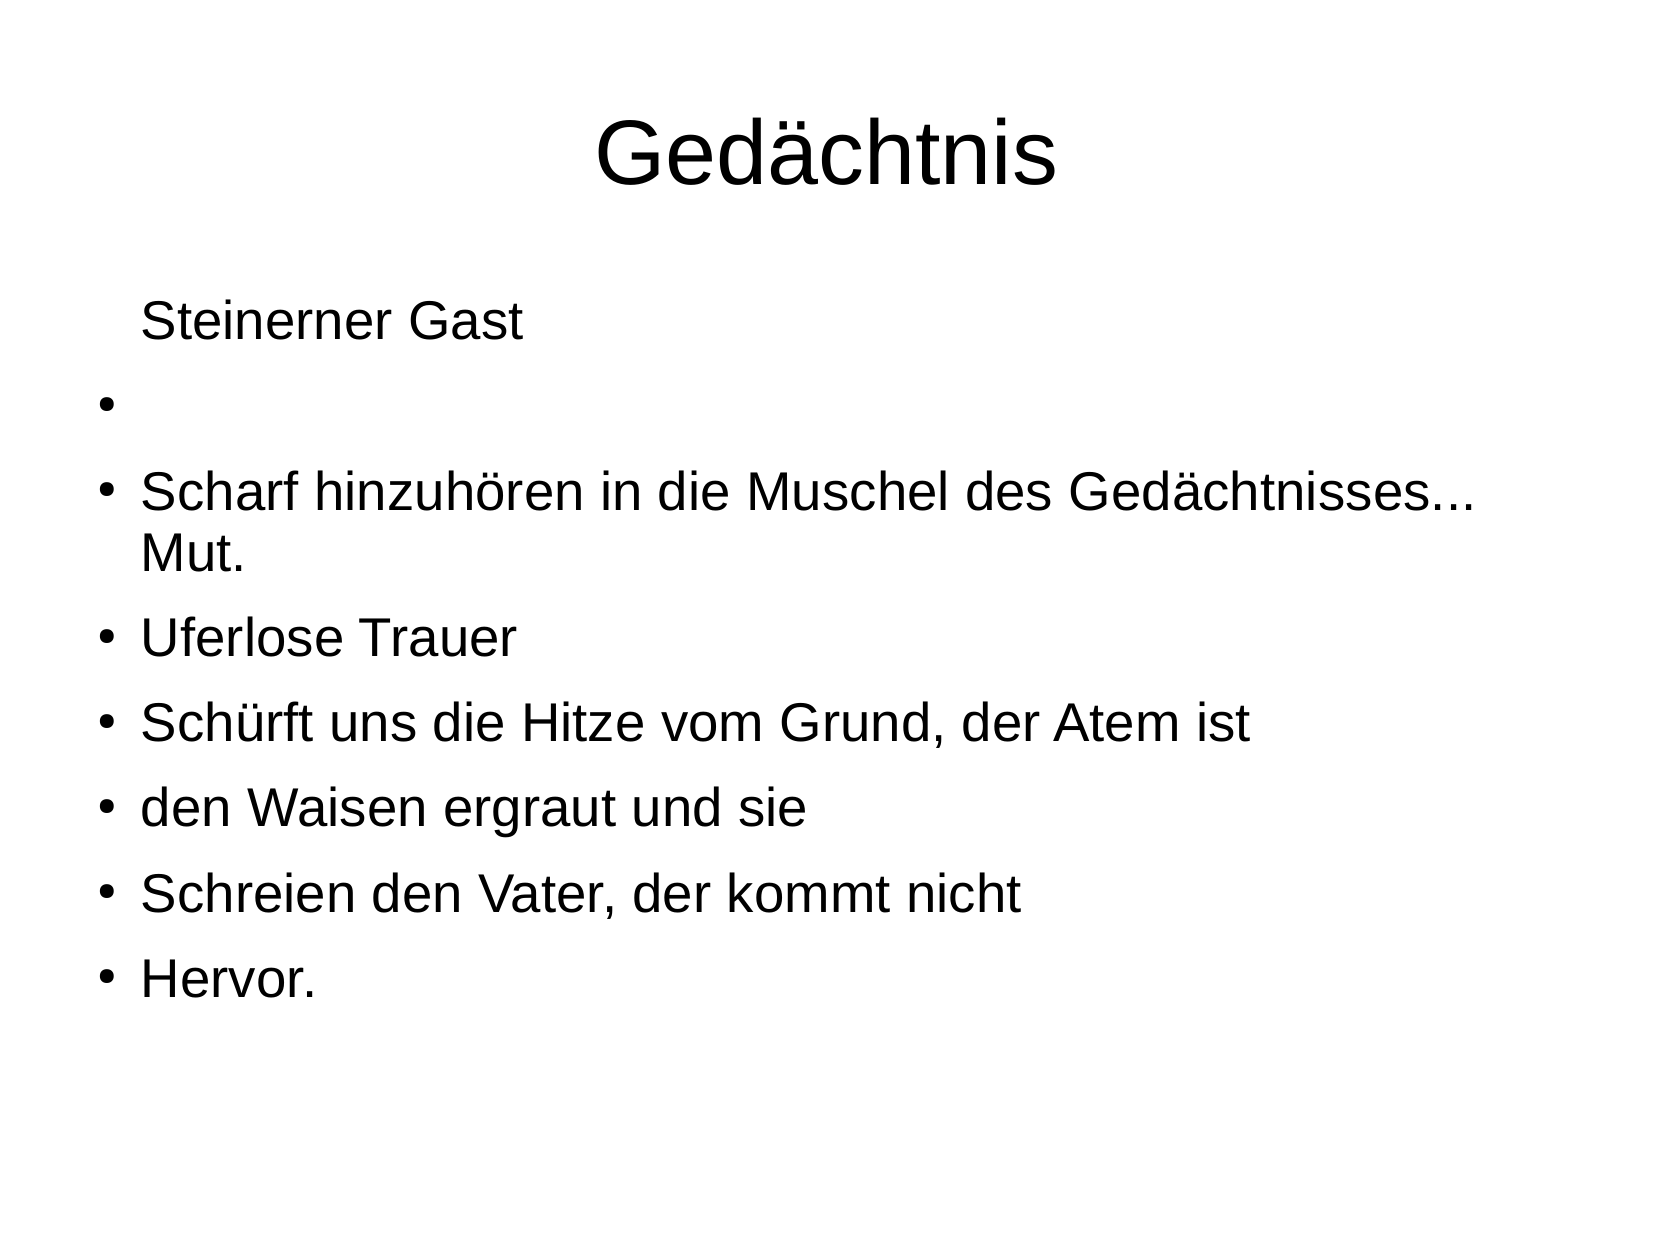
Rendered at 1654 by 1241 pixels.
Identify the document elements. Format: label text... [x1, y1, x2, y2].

list Steinerner Gast Scharf hinzuhören in die Muschel des Gedächtnisses... Mut. Uferlose Trauer Schürft uns die Hitze vom Grund, der Atem ist den Waisen ergraut und sie Schreien den Vater, der kommt nicht Hervor. [82, 290, 1571, 1010]
title Gedächtnis [82, 49, 1571, 257]
